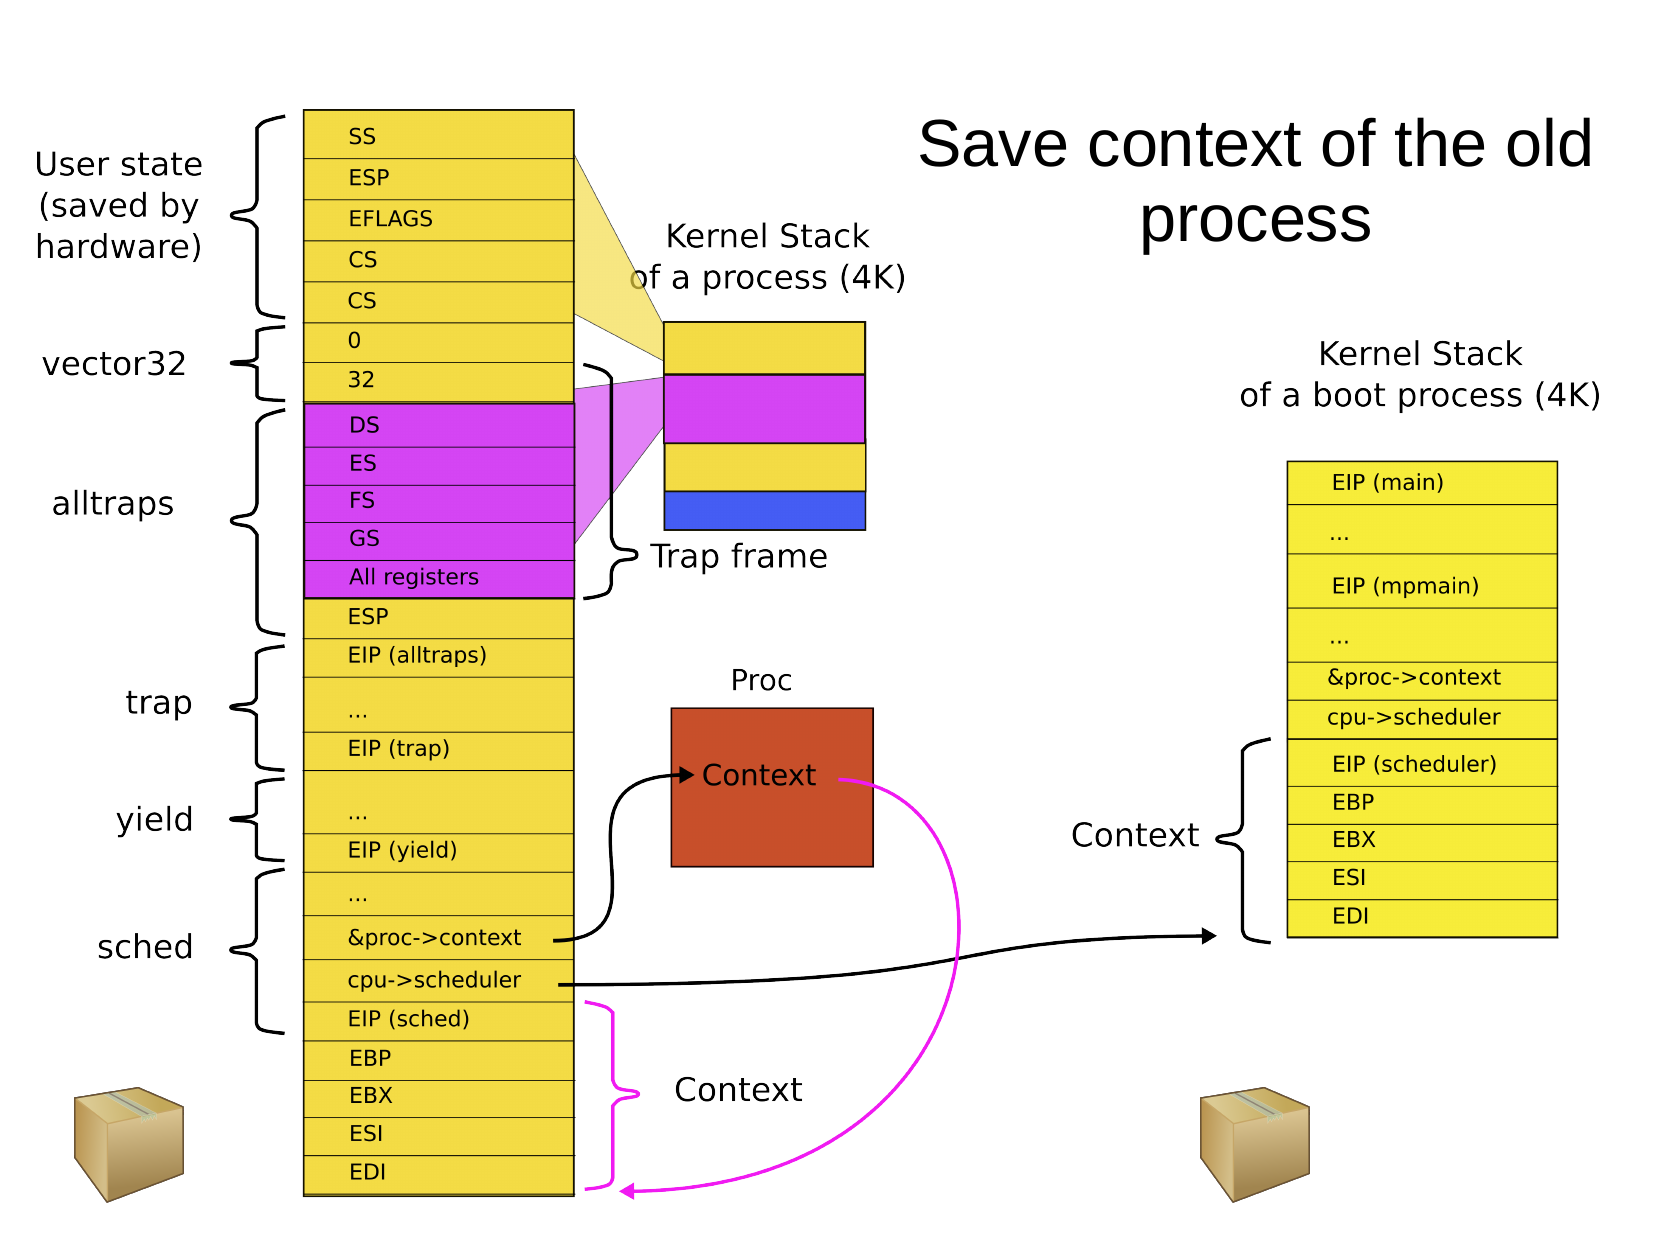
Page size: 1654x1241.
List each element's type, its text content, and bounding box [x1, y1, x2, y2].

picture [37, 109, 1599, 1203]
list Save context of the old process [900, 105, 1613, 301]
